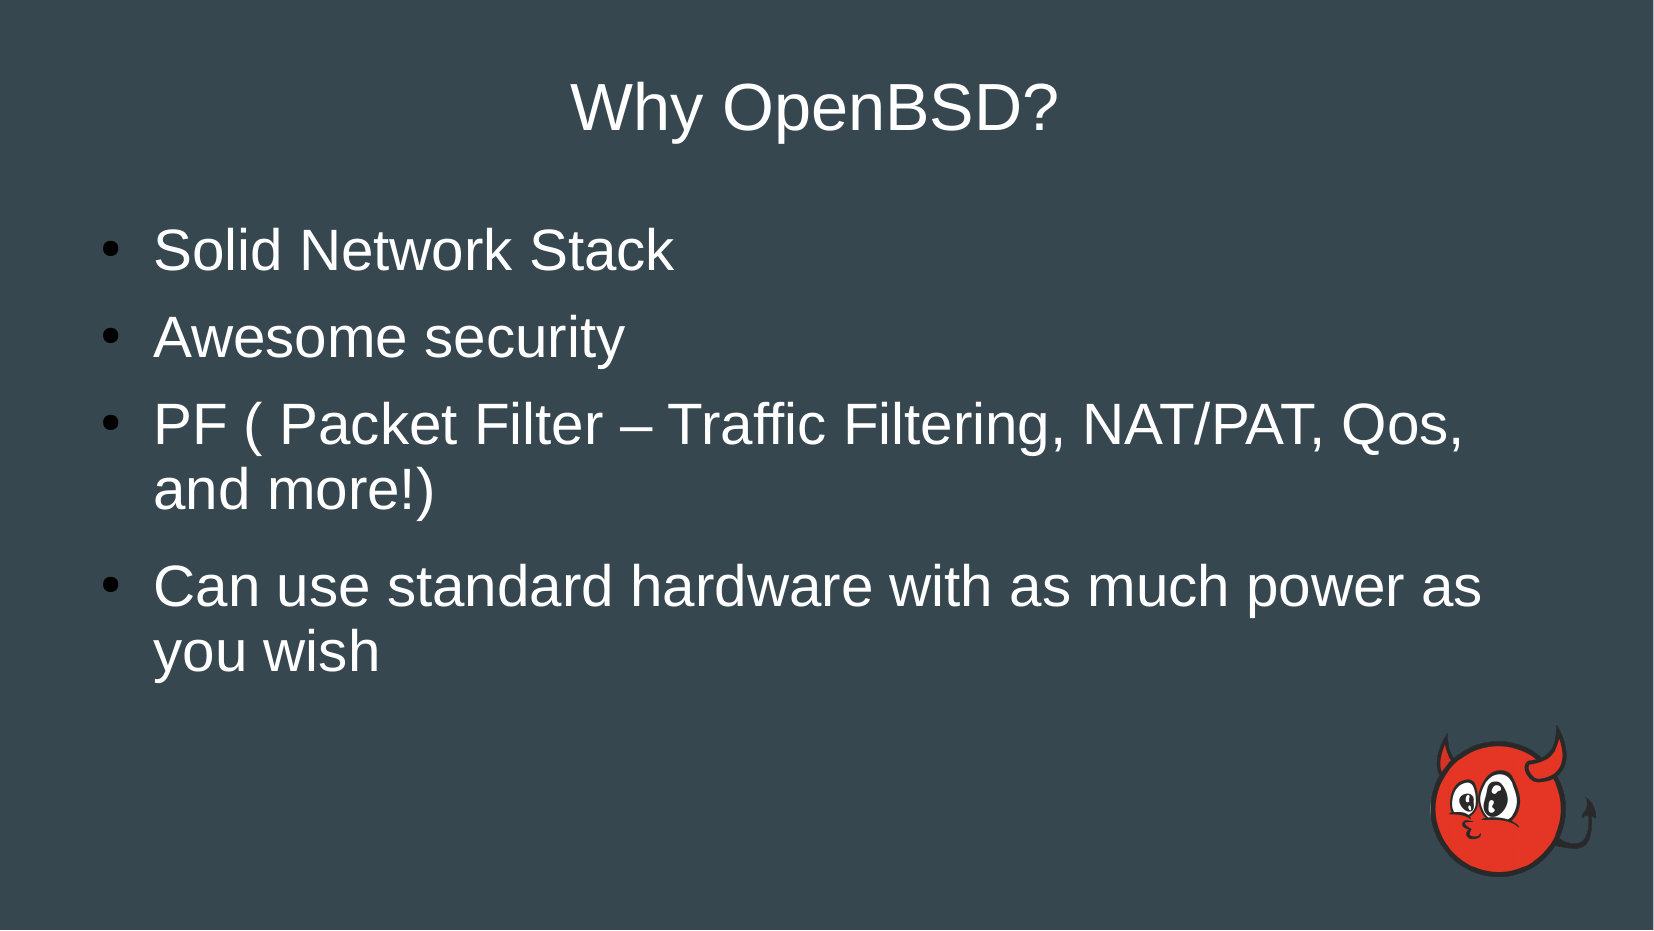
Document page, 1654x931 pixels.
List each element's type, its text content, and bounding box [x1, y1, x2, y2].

list Solid Network Stack Awesome security PF ( Packet Filter – Traffic Filtering, NAT/PAT, Qos, and more!) Can use standard hardware with as much power as you wish [82, 217, 1571, 757]
title Why OpenBSD? [105, 30, 1525, 186]
picture [1427, 717, 1598, 888]
